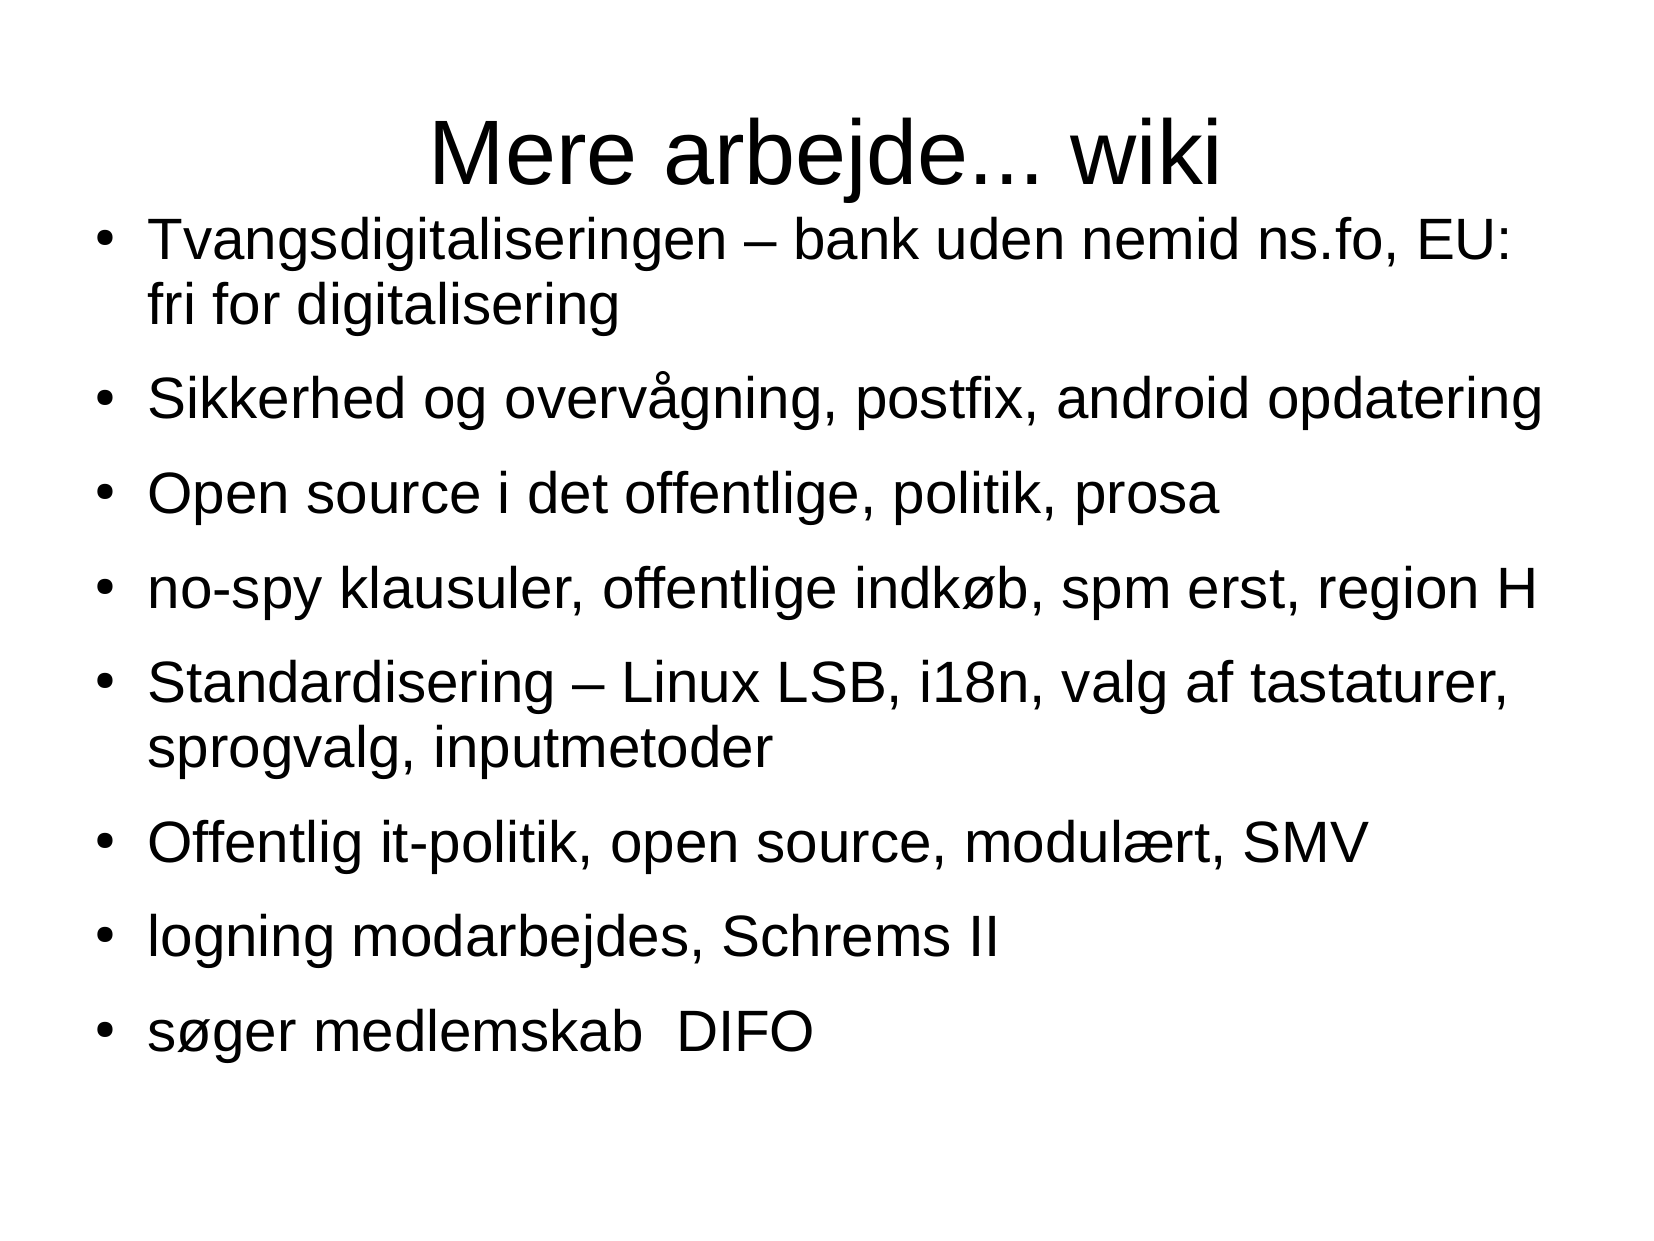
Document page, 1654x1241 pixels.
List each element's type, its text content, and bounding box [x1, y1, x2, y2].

list Tvangsdigitaliseringen – bank uden nemid ns.fo, EU: fri for digitalisering Sikkerhed og overvågning, postfix, android opdatering Open source i det offentlige, politik, prosa no-spy klausuler, offentlige indkøb, spm erst, region H Standardisering – Linux LSB, i18n, valg af tastaturer, sprogvalg, inputmetoder Offentlig it-politik, open source, modulært, SMV logning modarbejdes, Schrems II søger medlemskab DIFO [76, 206, 1565, 1241]
title Mere arbejde... wiki [82, 56, 1571, 250]
